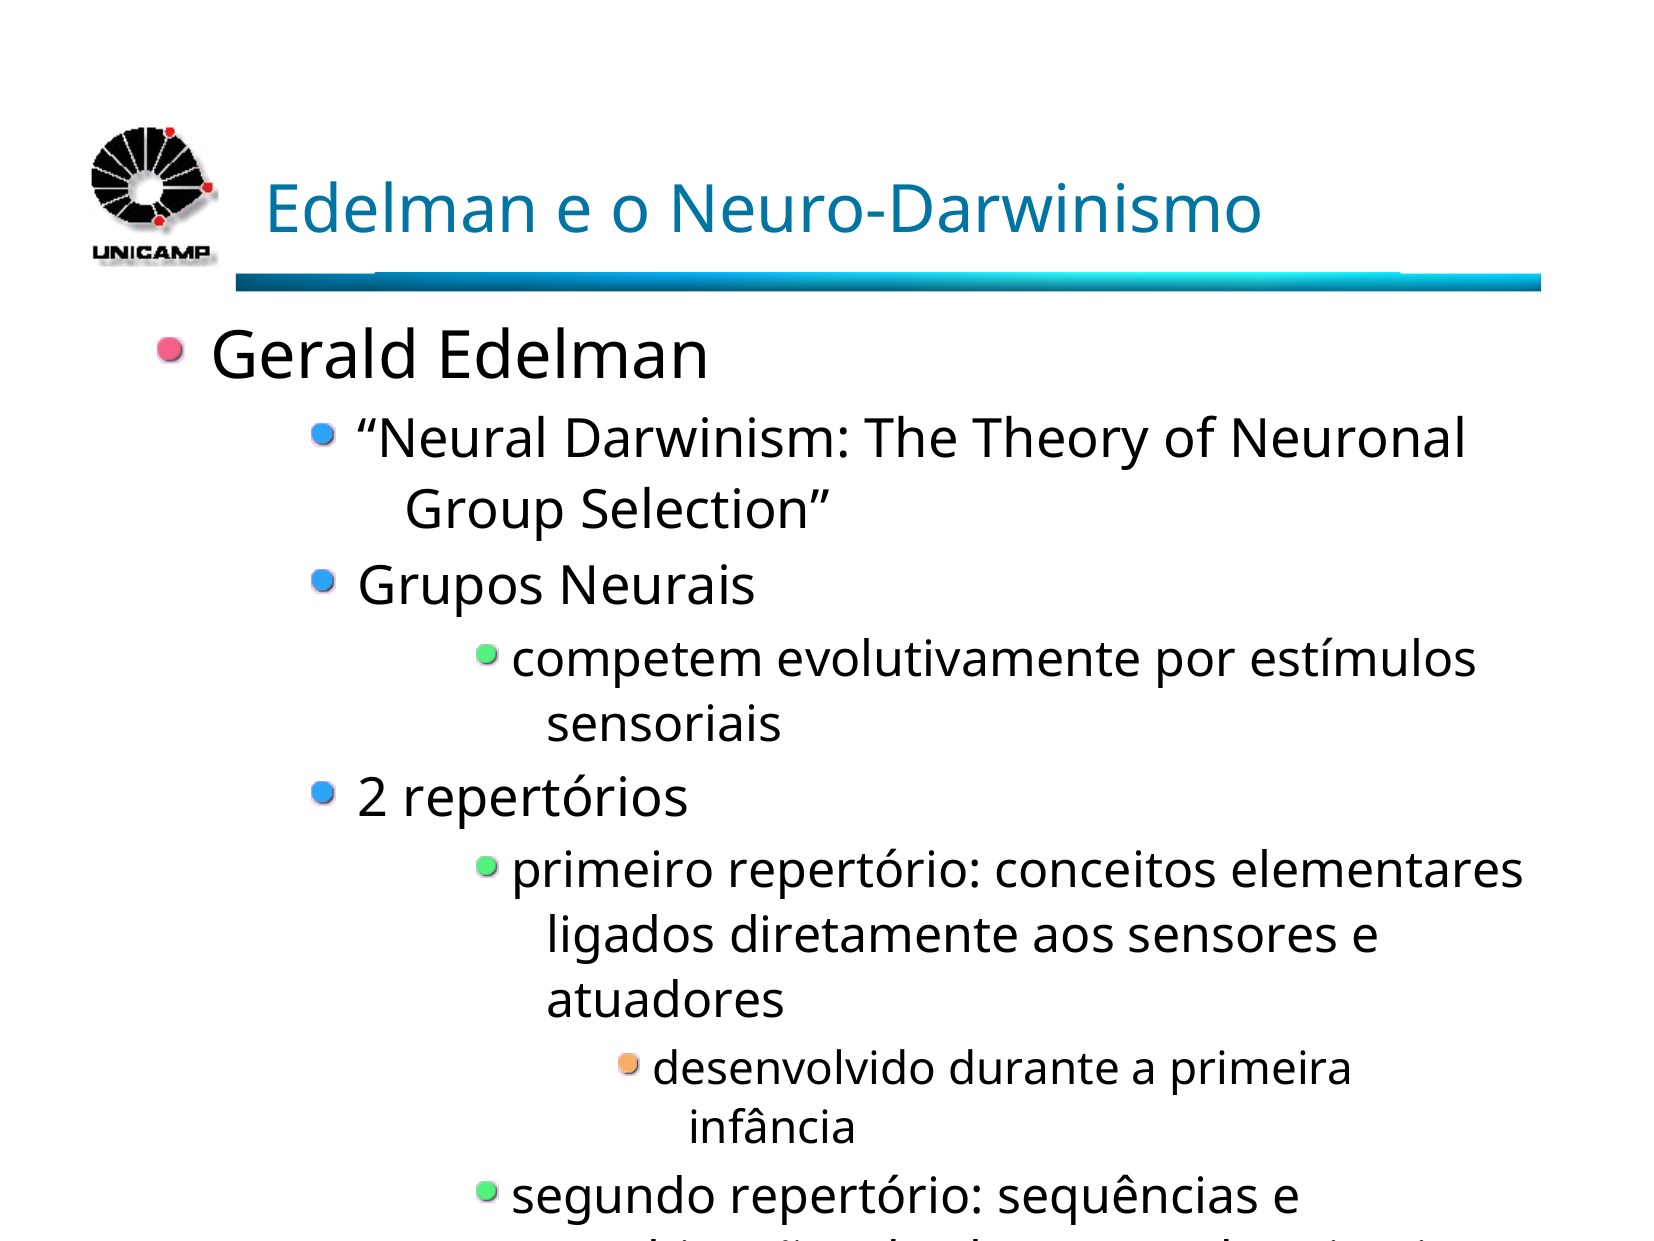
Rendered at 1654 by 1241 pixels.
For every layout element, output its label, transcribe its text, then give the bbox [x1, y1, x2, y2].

title Edelman e o Neuro-Darwinismo [264, 42, 1534, 250]
list Gerald Edelman “Neural Darwinism: The Theory of Neuronal Group Selection” Grupos Neurais competem evolutivamente por estímulos sensoriais 2 repertórios primeiro repertório: conceitos elementares ligados diretamente aos sensores e atuadores desenvolvido durante a primeira infância segundo repertório: sequências e combinações de elementos do primeiro repertório, gerando comportamentos complexos [121, 309, 1534, 1182]
picture [125, 272, 1654, 295]
picture [475, 1182, 500, 1204]
